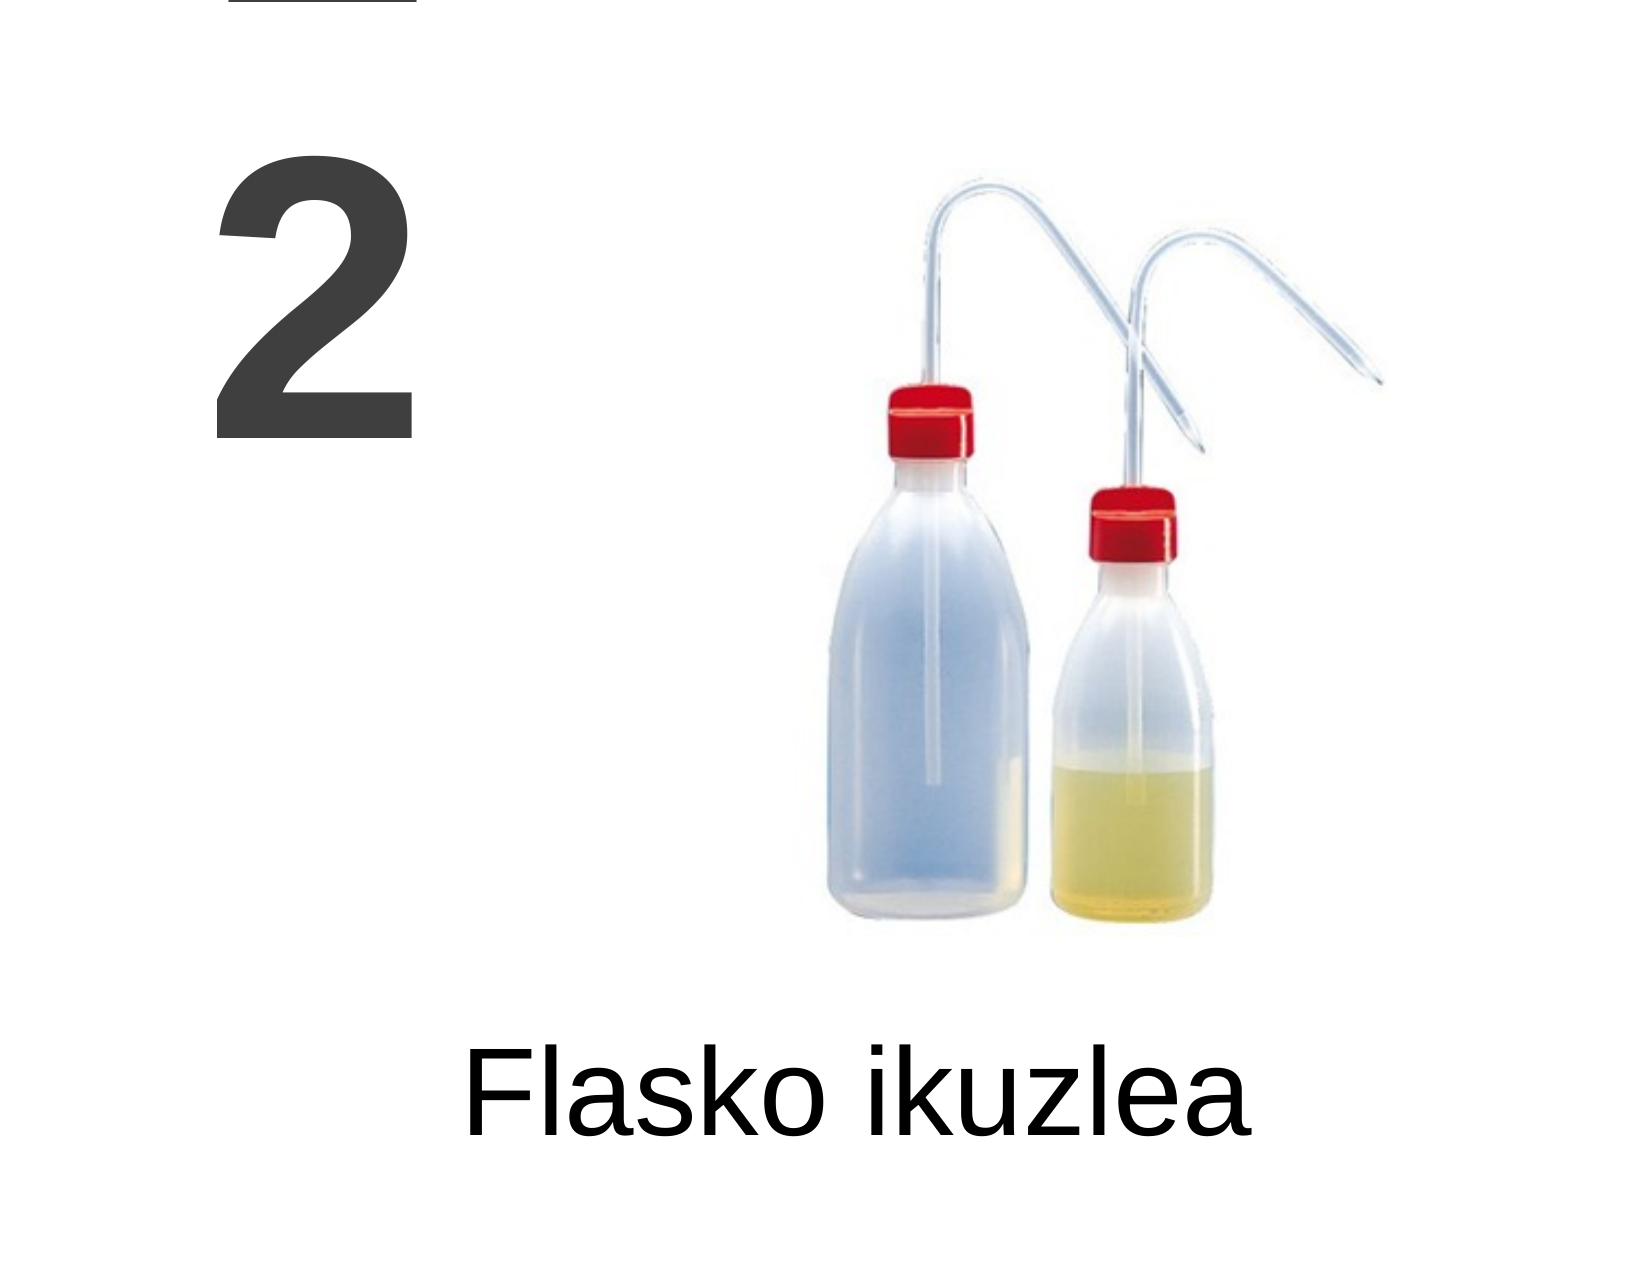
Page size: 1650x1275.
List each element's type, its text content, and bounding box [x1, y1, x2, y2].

text_box 12 [91, 83, 541, 534]
picture [585, 167, 1494, 937]
text_box Flasko ikuzlea [445, 1003, 1519, 1170]
